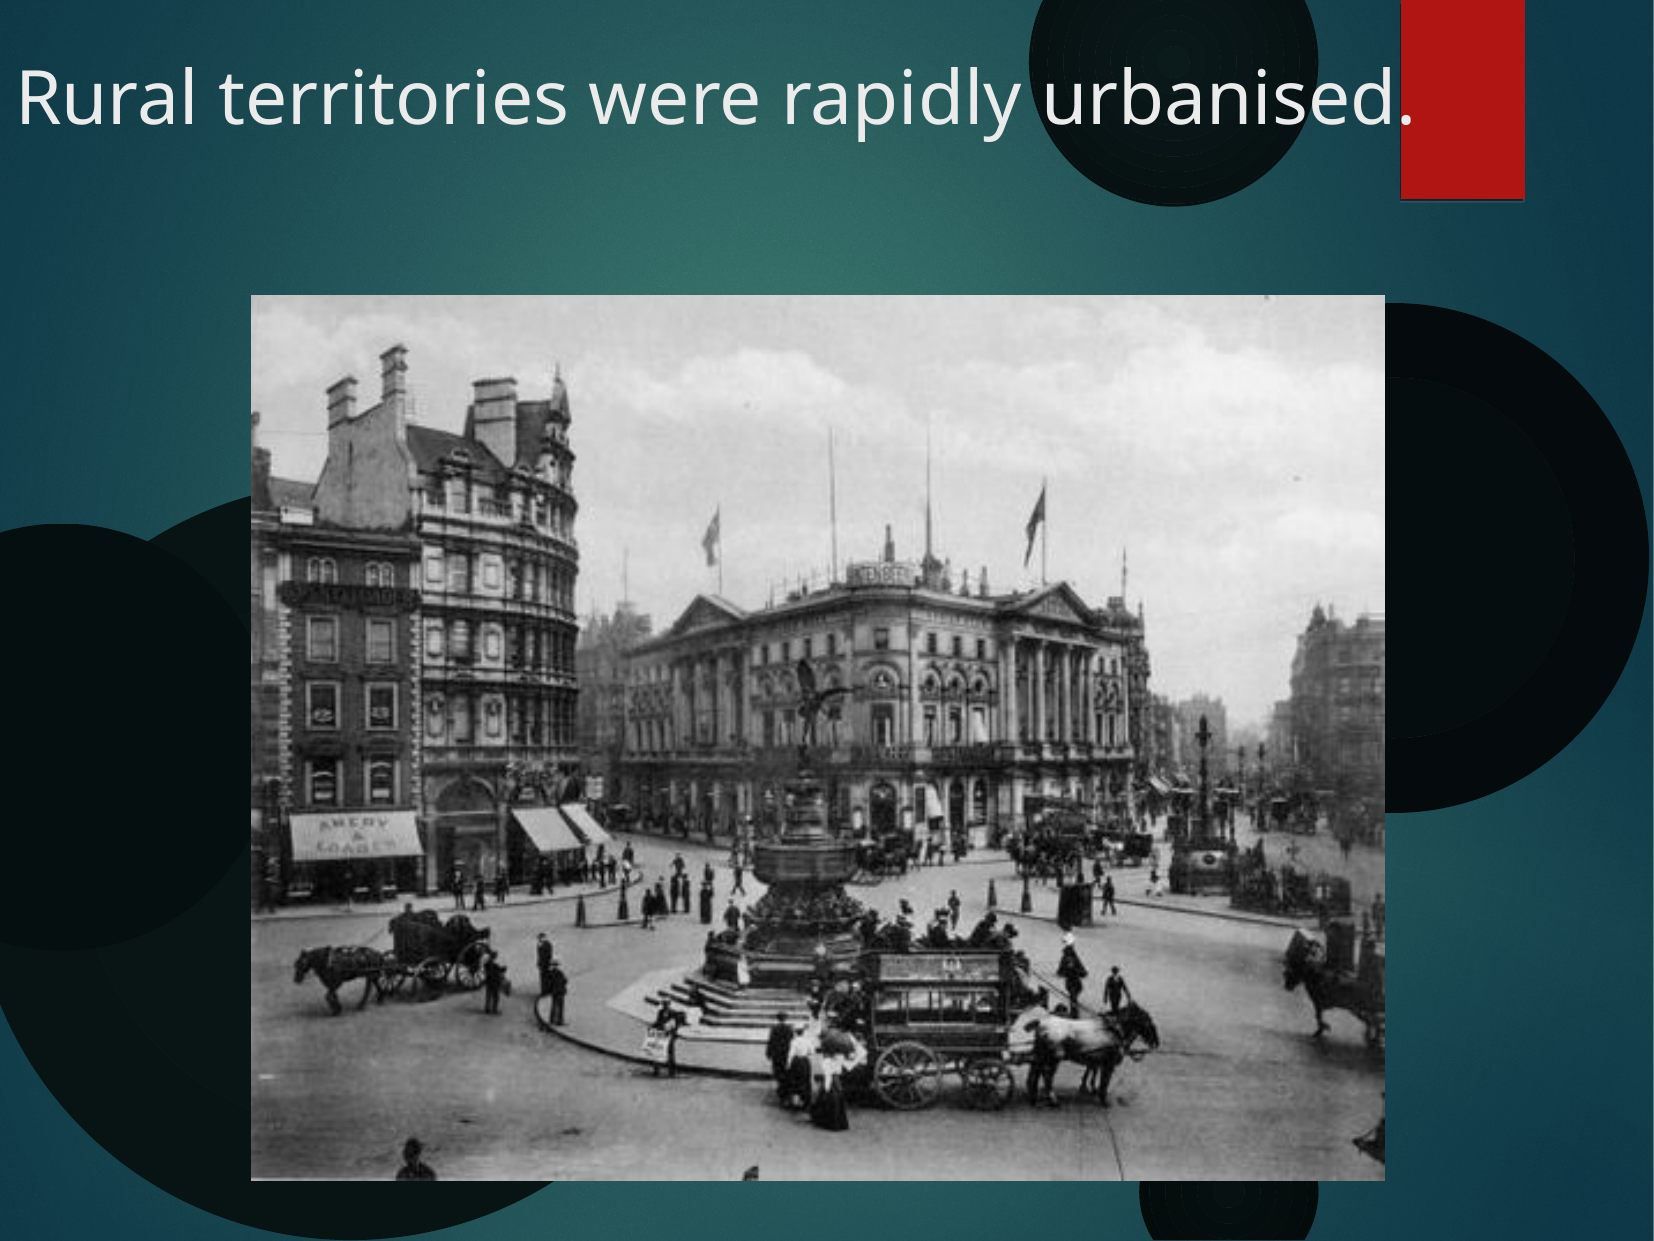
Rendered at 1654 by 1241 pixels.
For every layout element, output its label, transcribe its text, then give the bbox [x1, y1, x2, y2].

title Rural territories were rapidly urbanised. [0, 41, 1489, 148]
picture [251, 295, 1385, 1182]
